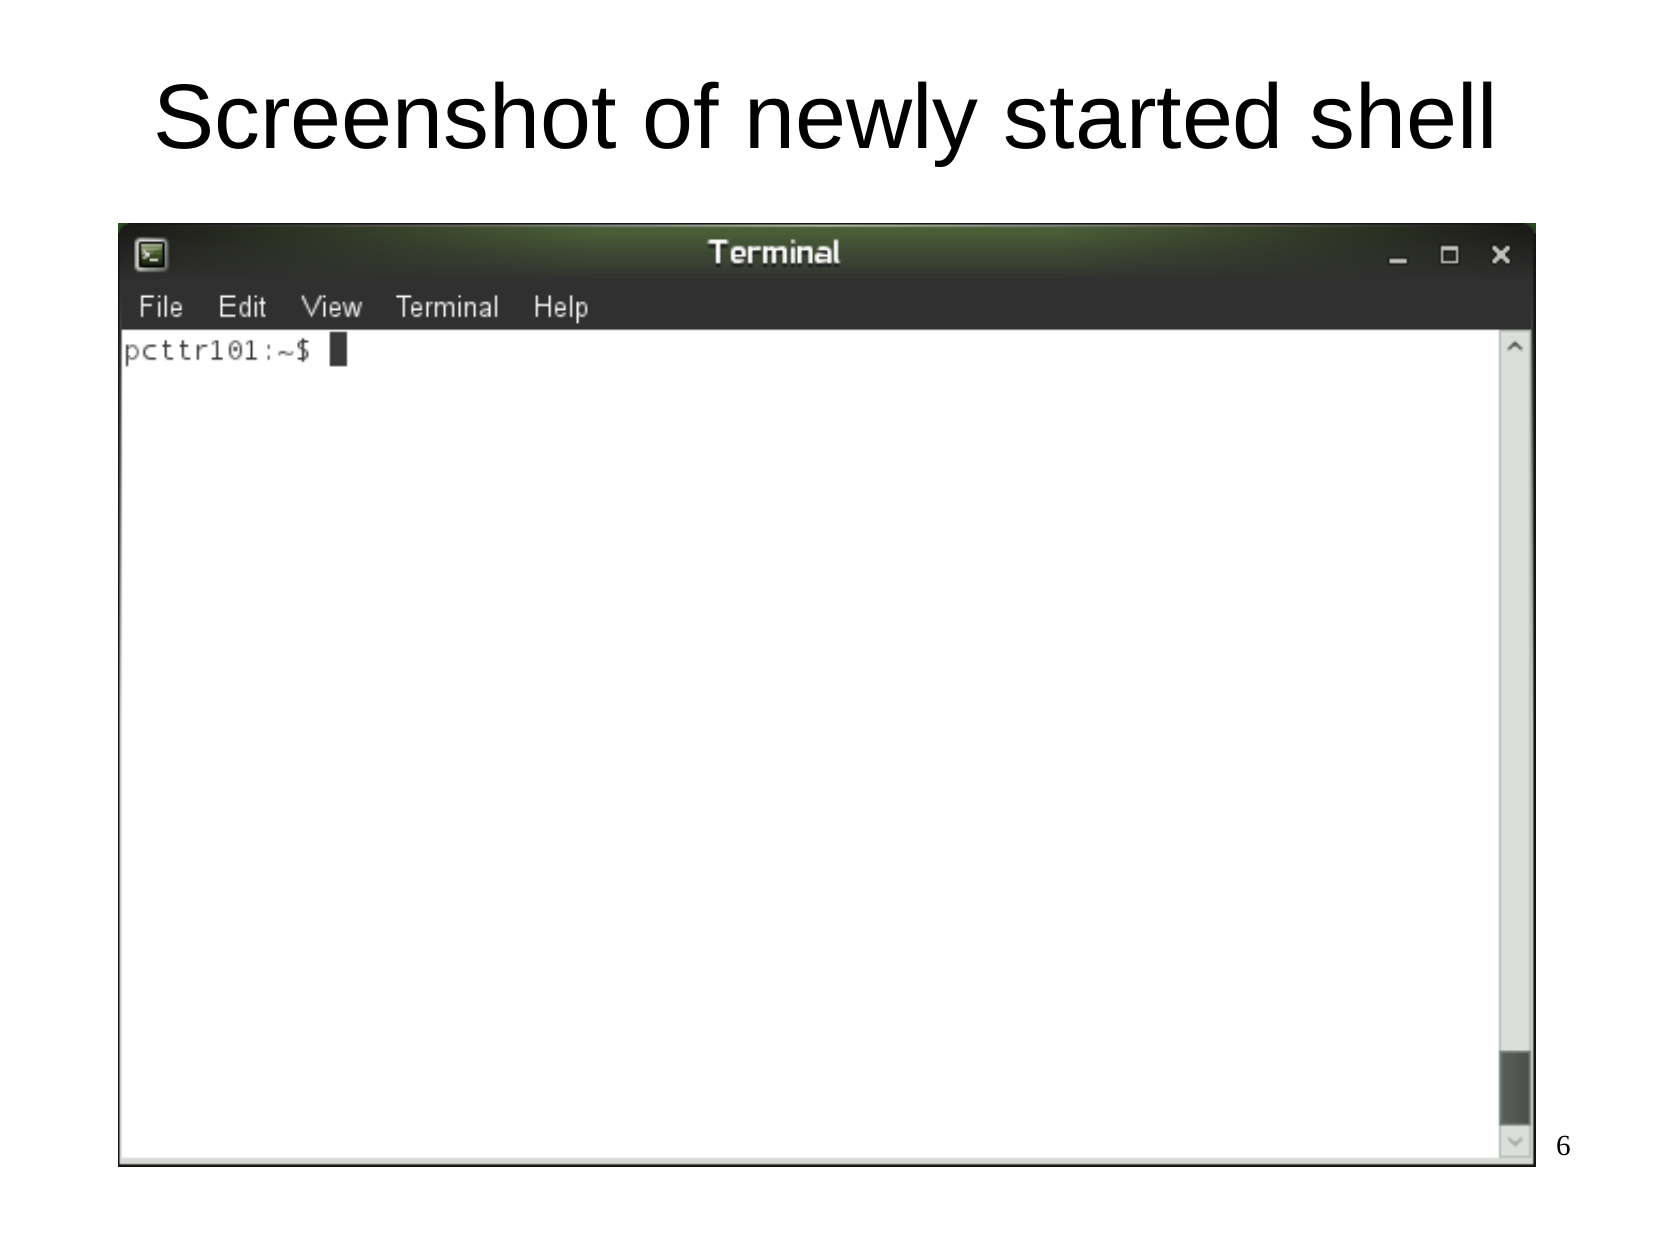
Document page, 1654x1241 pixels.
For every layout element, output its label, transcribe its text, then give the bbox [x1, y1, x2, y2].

title Screenshot of newly started shell [0, 48, 1654, 187]
picture [118, 223, 1536, 1167]
